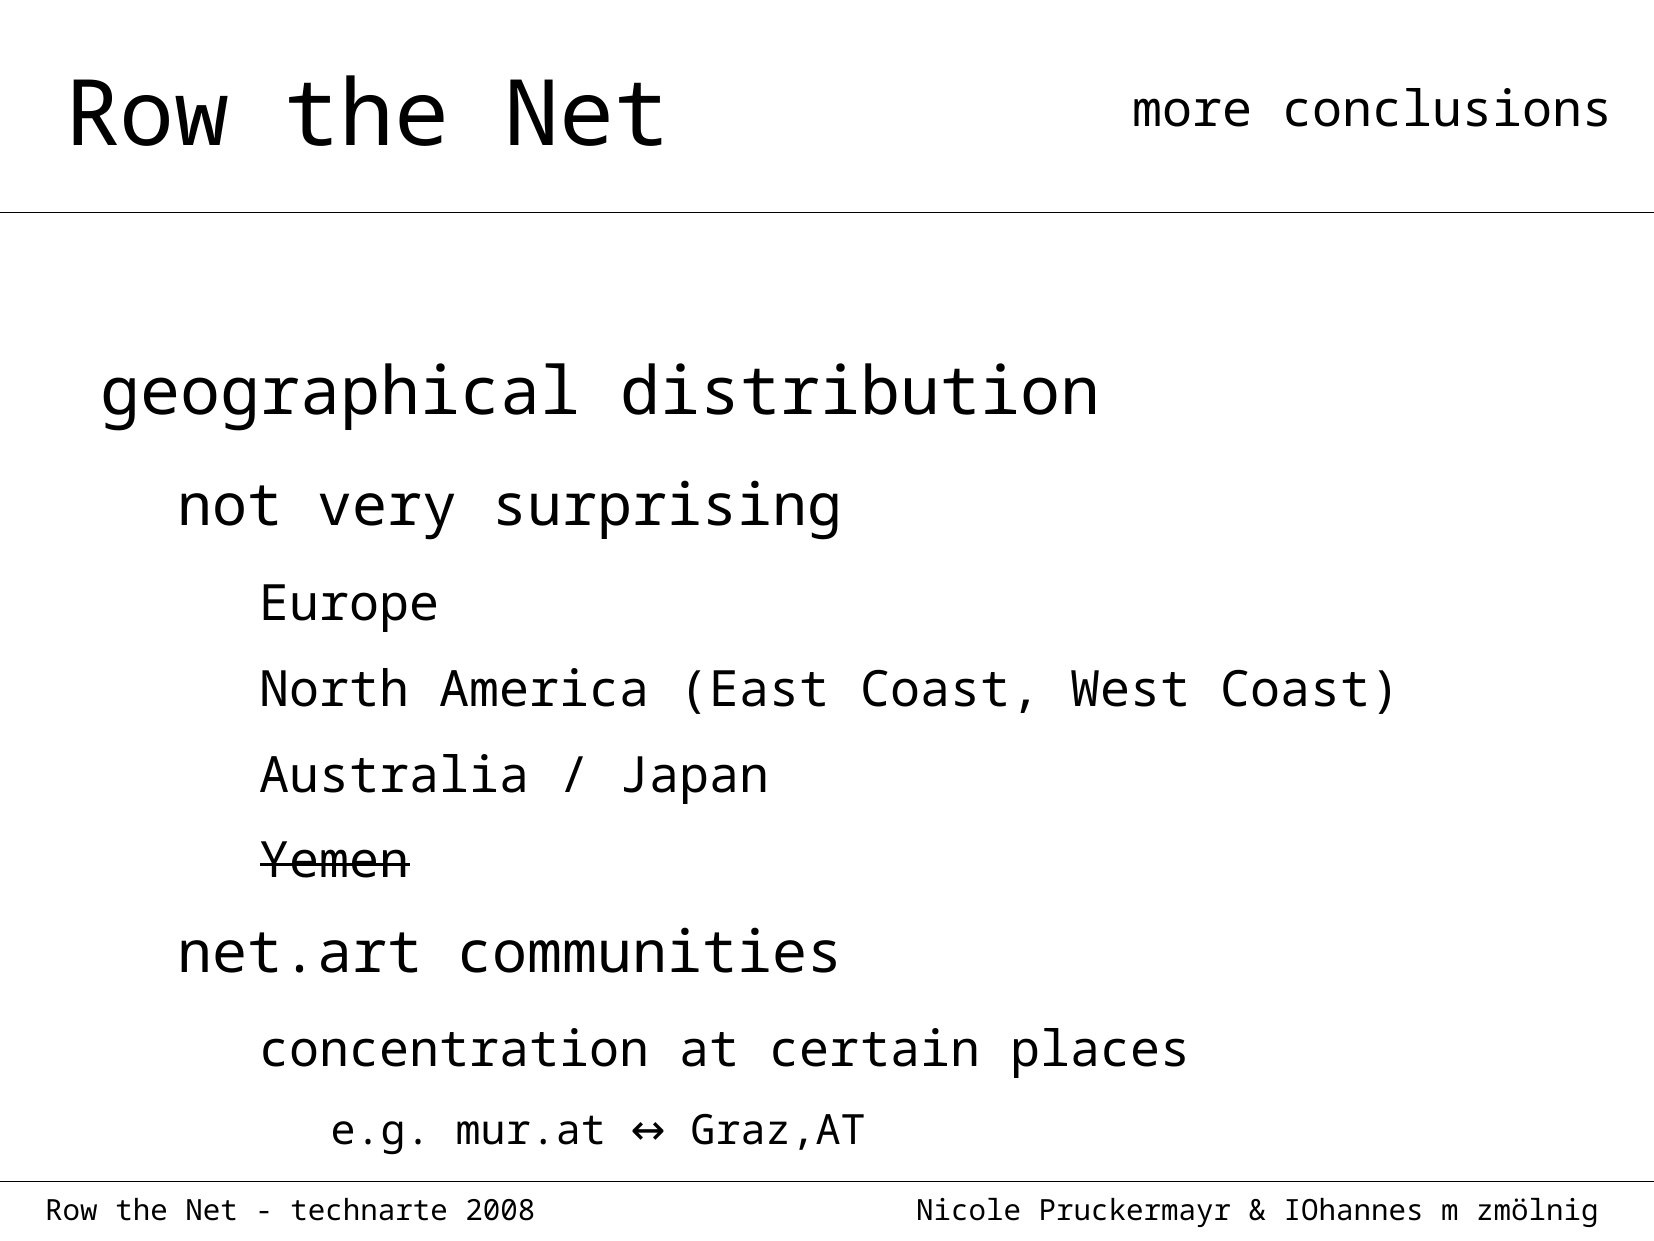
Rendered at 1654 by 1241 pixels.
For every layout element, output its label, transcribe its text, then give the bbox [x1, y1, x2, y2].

list geographical distribution not very surprising Europe North America (East Coast, West Coast) Australia / Japan Yemen net.art communities concentration at certain places e.g. mur.at ↔ Graz,AT [82, 343, 1571, 1148]
title more conclusions [750, 78, 1613, 137]
